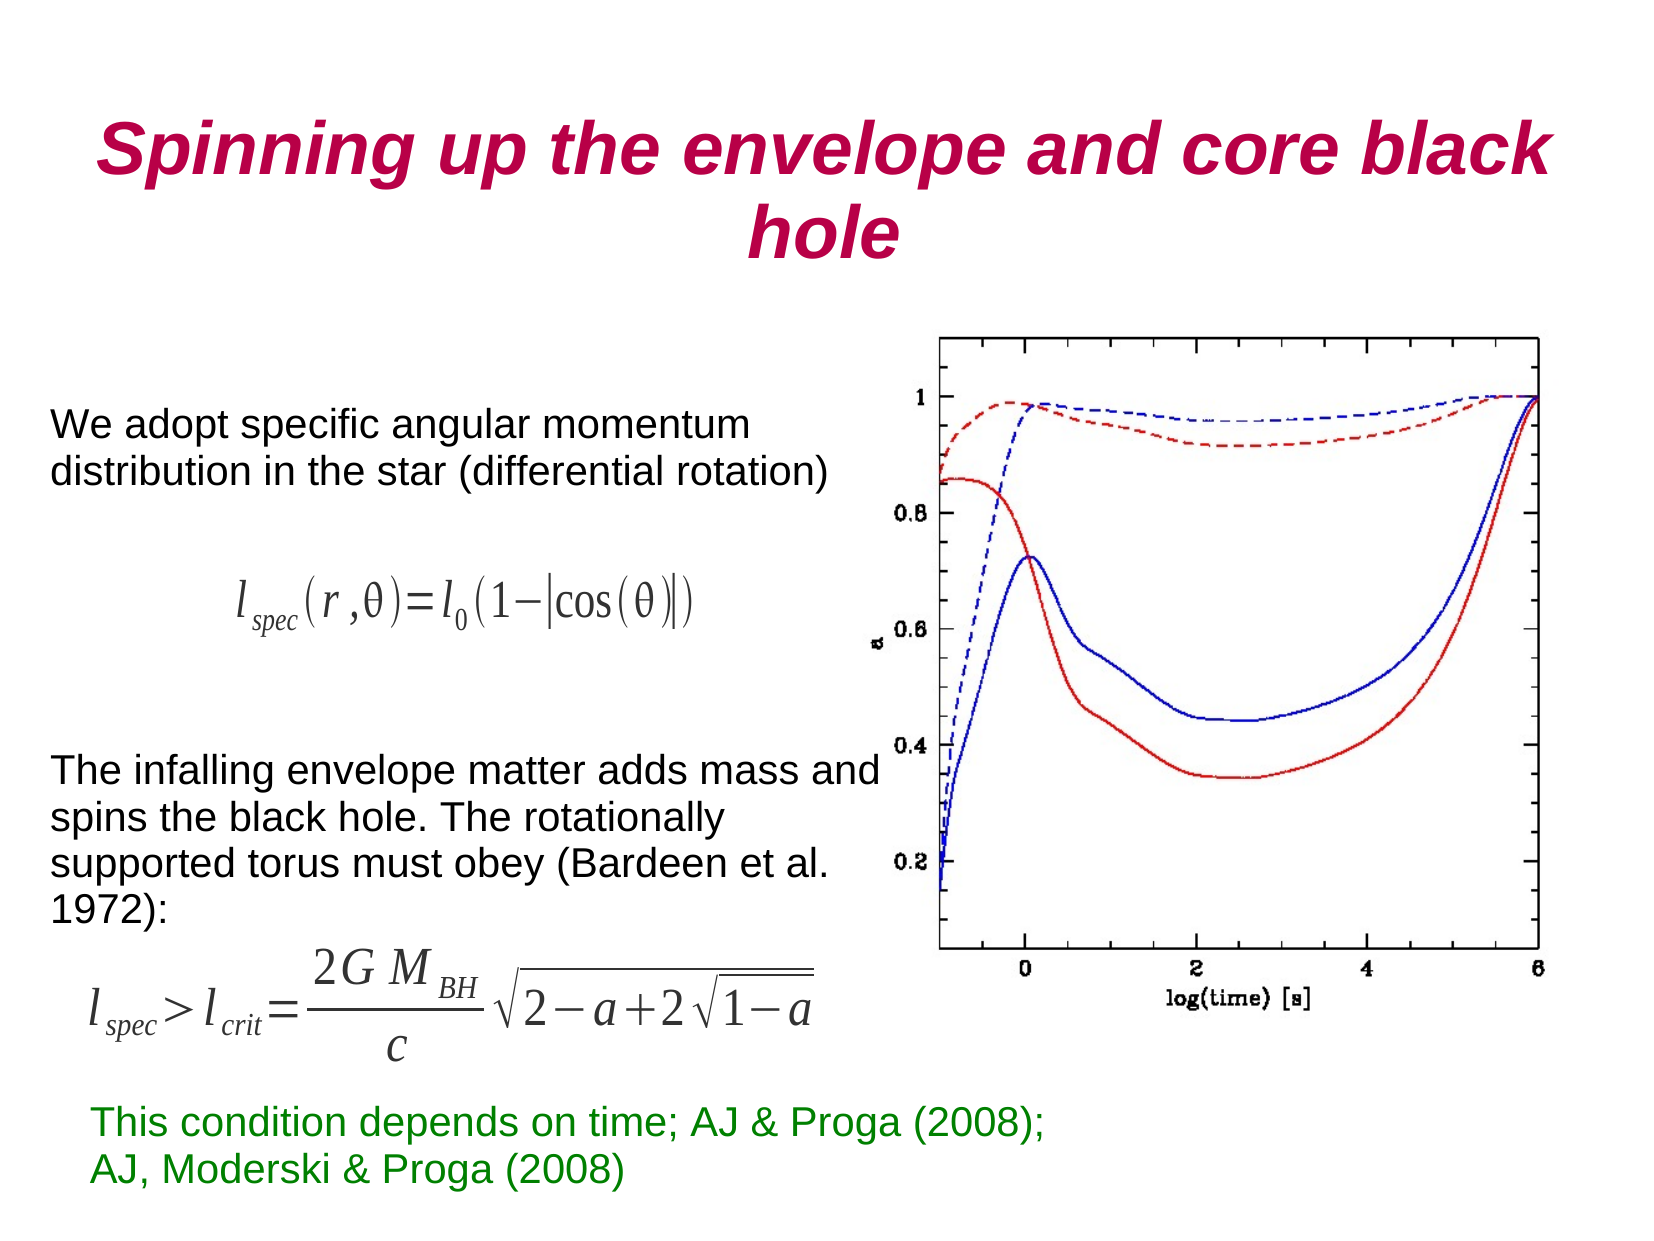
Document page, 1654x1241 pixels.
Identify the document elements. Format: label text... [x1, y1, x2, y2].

picture [862, 299, 1576, 1026]
chart [75, 937, 826, 1073]
text_box This condition depends on time; AJ & Proga (2008); AJ, Moderski & Proga (2008) [75, 1092, 1126, 1201]
text_box We adopt specific angular momentum distribution in the star (differential rotation) The infalling envelope matter adds mass and spins the black hole. The rotationally supported torus must obey (Bardeen et al. 1972): [35, 318, 901, 1241]
chart [225, 570, 706, 638]
title Spinning up the envelope and core black hole [37, 45, 1613, 338]
